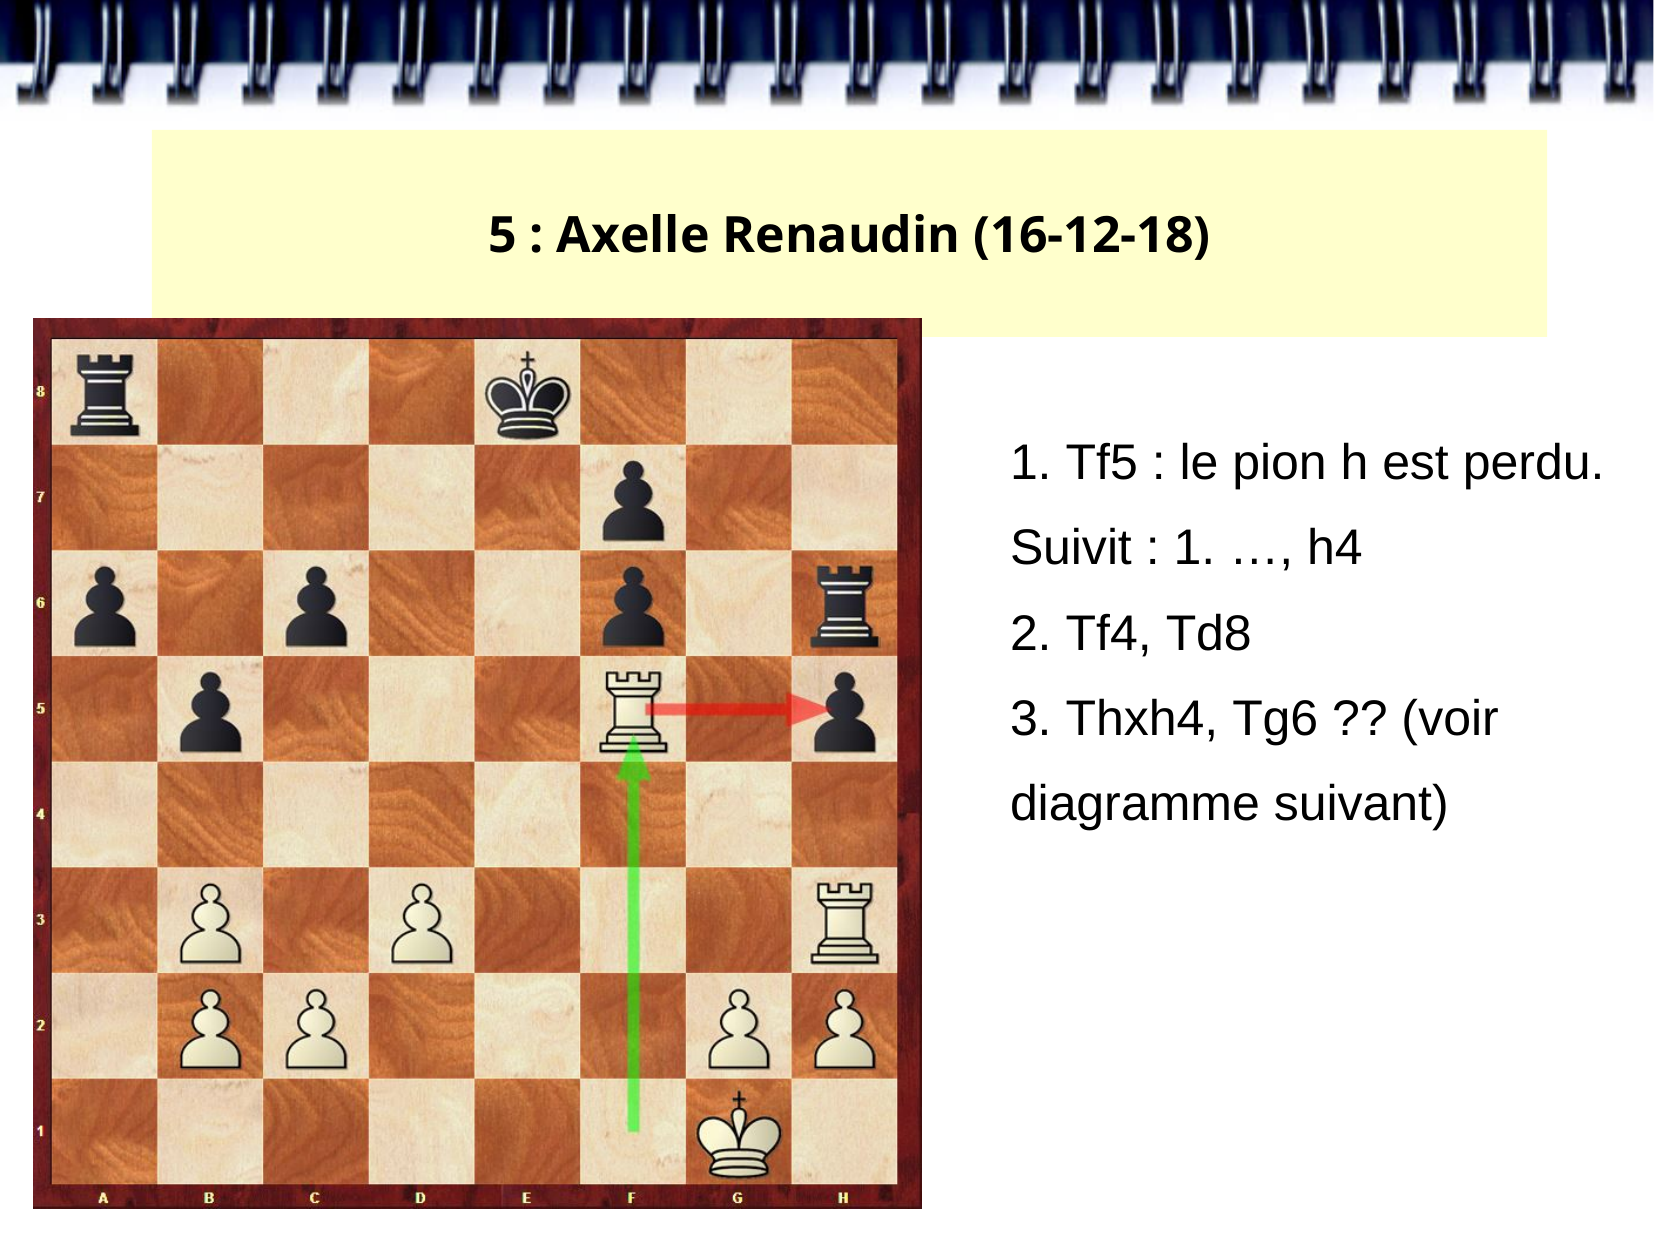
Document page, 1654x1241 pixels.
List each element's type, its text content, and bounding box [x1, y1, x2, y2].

picture [33, 318, 922, 1209]
list 1. Tf5 : le pion h est perdu. Suivit : 1. …, h4 2. Tf4, Td8 3. Thxh4, Tg6 ?? (voir diagramme suivant) [921, 305, 1654, 1193]
picture [0, 0, 1654, 121]
title 5 : Axelle Renaudin (16-12-18) [151, 129, 1548, 318]
